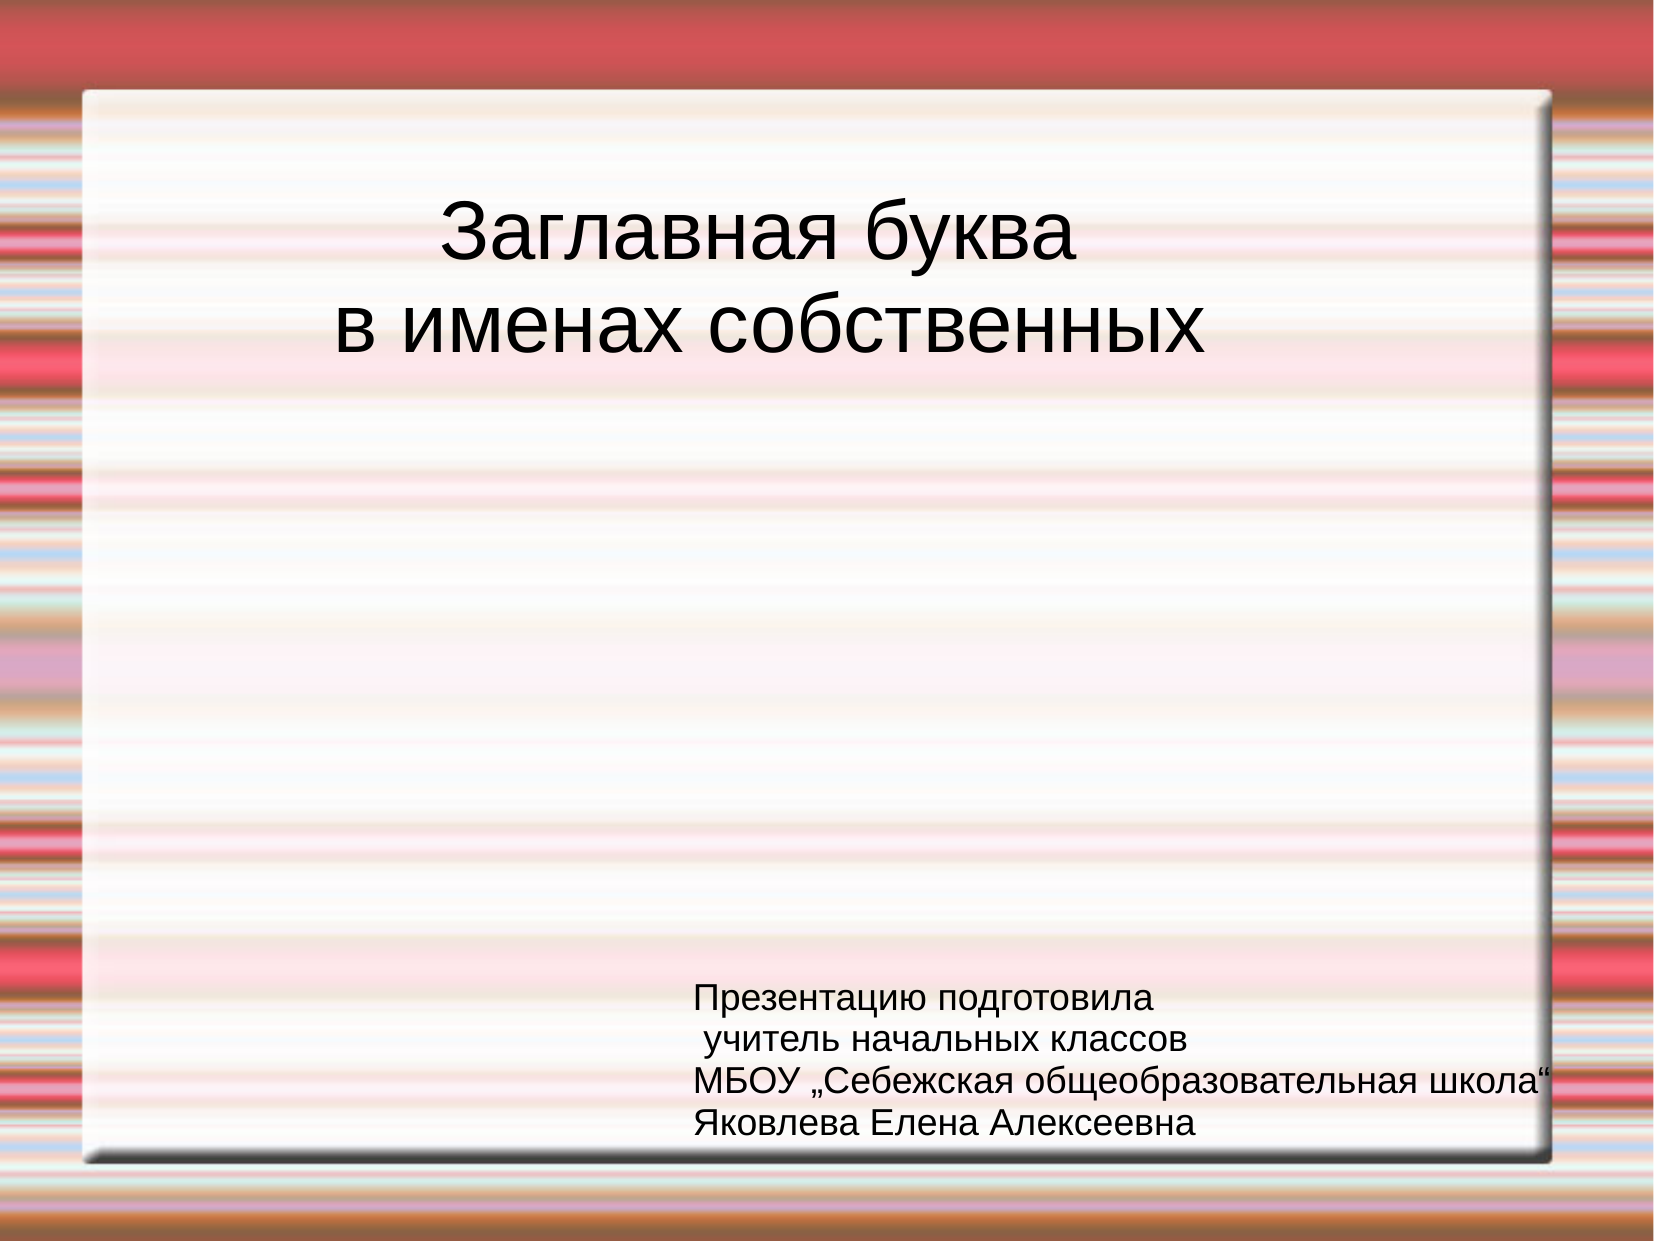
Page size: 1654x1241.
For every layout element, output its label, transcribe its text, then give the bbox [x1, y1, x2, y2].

text_box Презентацию подготовила учитель начальных классов МБОУ „Себежская общеобразовательная школа“ Яковлева Елена Алексеевна [678, 968, 1565, 1152]
picture [0, 0, 1654, 1241]
text_box Заглавная буква в именах собственных [295, 177, 1222, 379]
